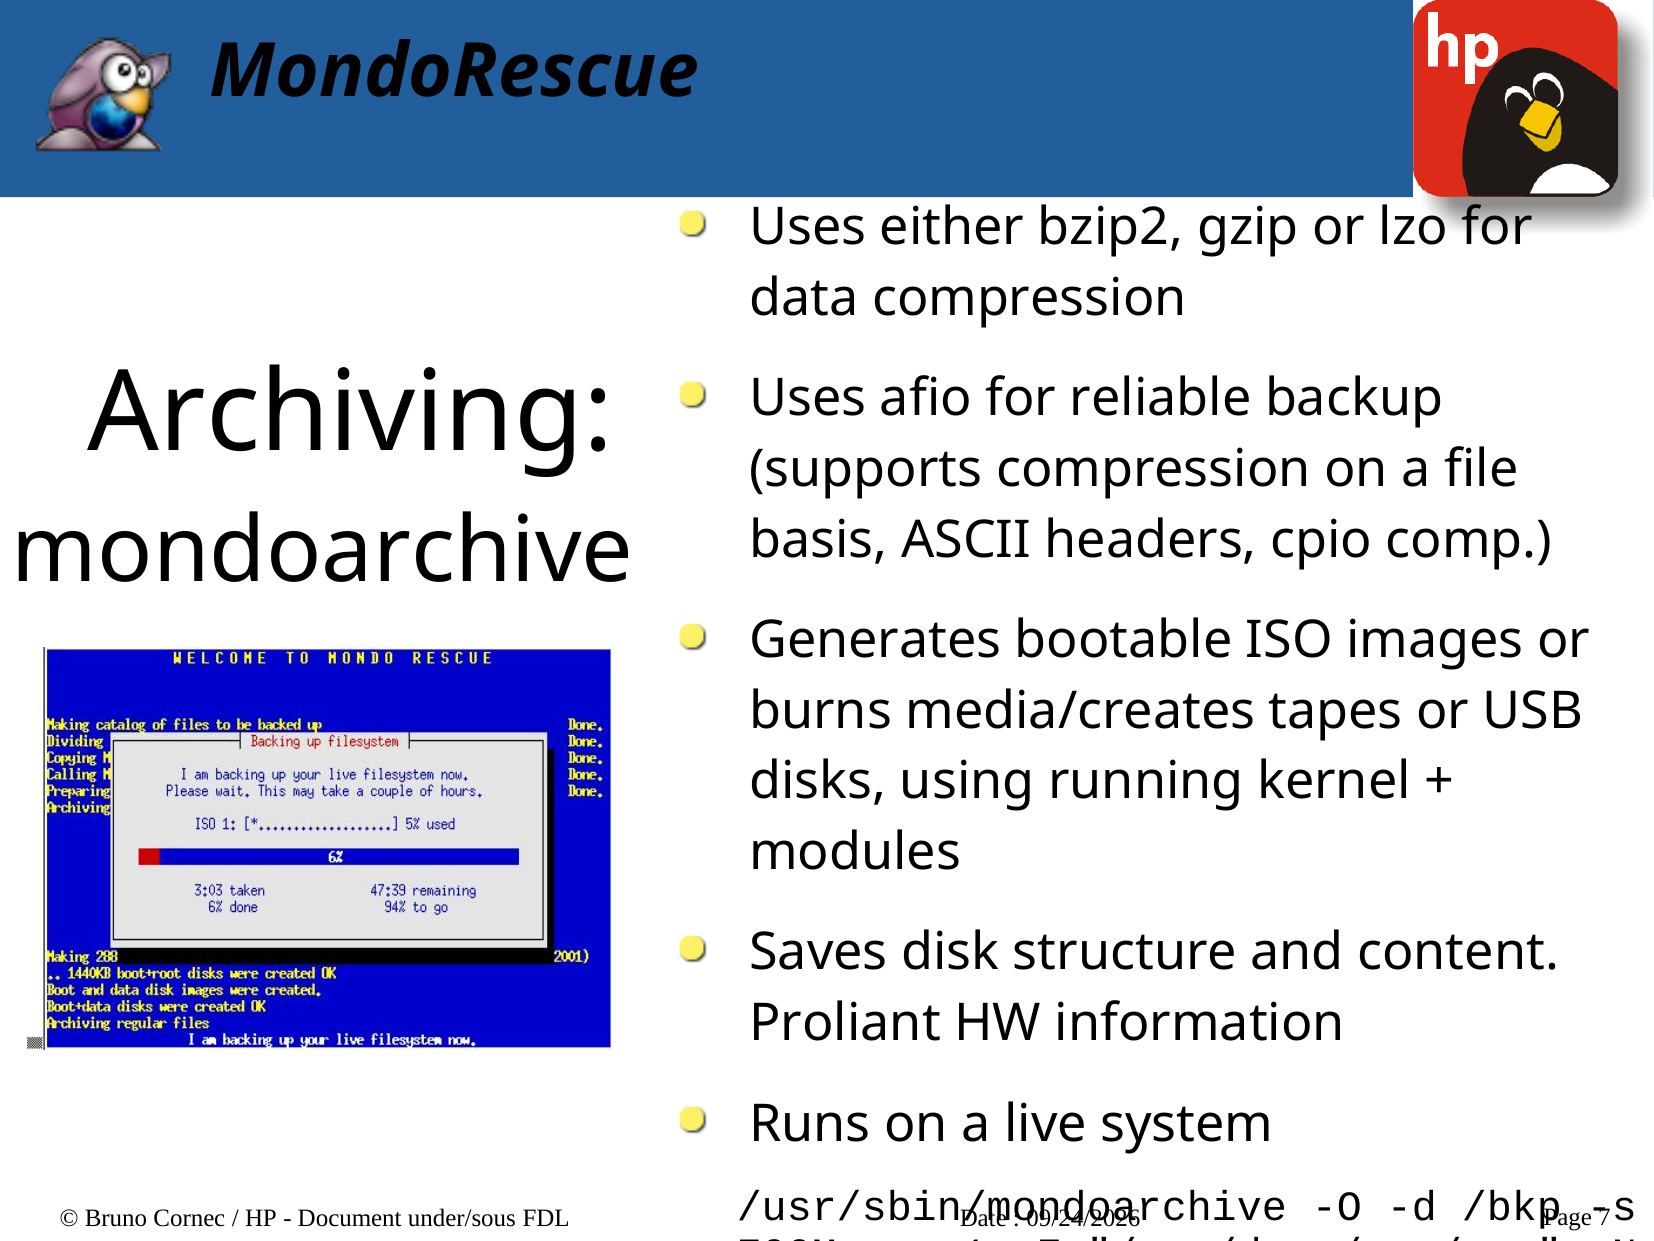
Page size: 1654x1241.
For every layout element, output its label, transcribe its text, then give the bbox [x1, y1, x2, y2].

list Uses either bzip2, gzip or lzo for data compression Uses afio for reliable backup (supports compression on a file basis, ASCII headers, cpio comp.) Generates bootable ISO images or burns media/creates tapes or USB disks, using running kernel + modules Saves disk structure and content. Proliant HW information Runs on a live system /usr/sbin/mondoarchive -O -d /bkp -s 700M -p m1 -E "/usr/doc /usr/src" -N -T /tmp -n s1.hpintelco.org:/nfs [666, 189, 1654, 1223]
picture [26, 647, 613, 1050]
text_box Archiving: mondoarchive [0, 330, 666, 610]
picture [0, 0, 211, 199]
picture [1413, 0, 1654, 189]
